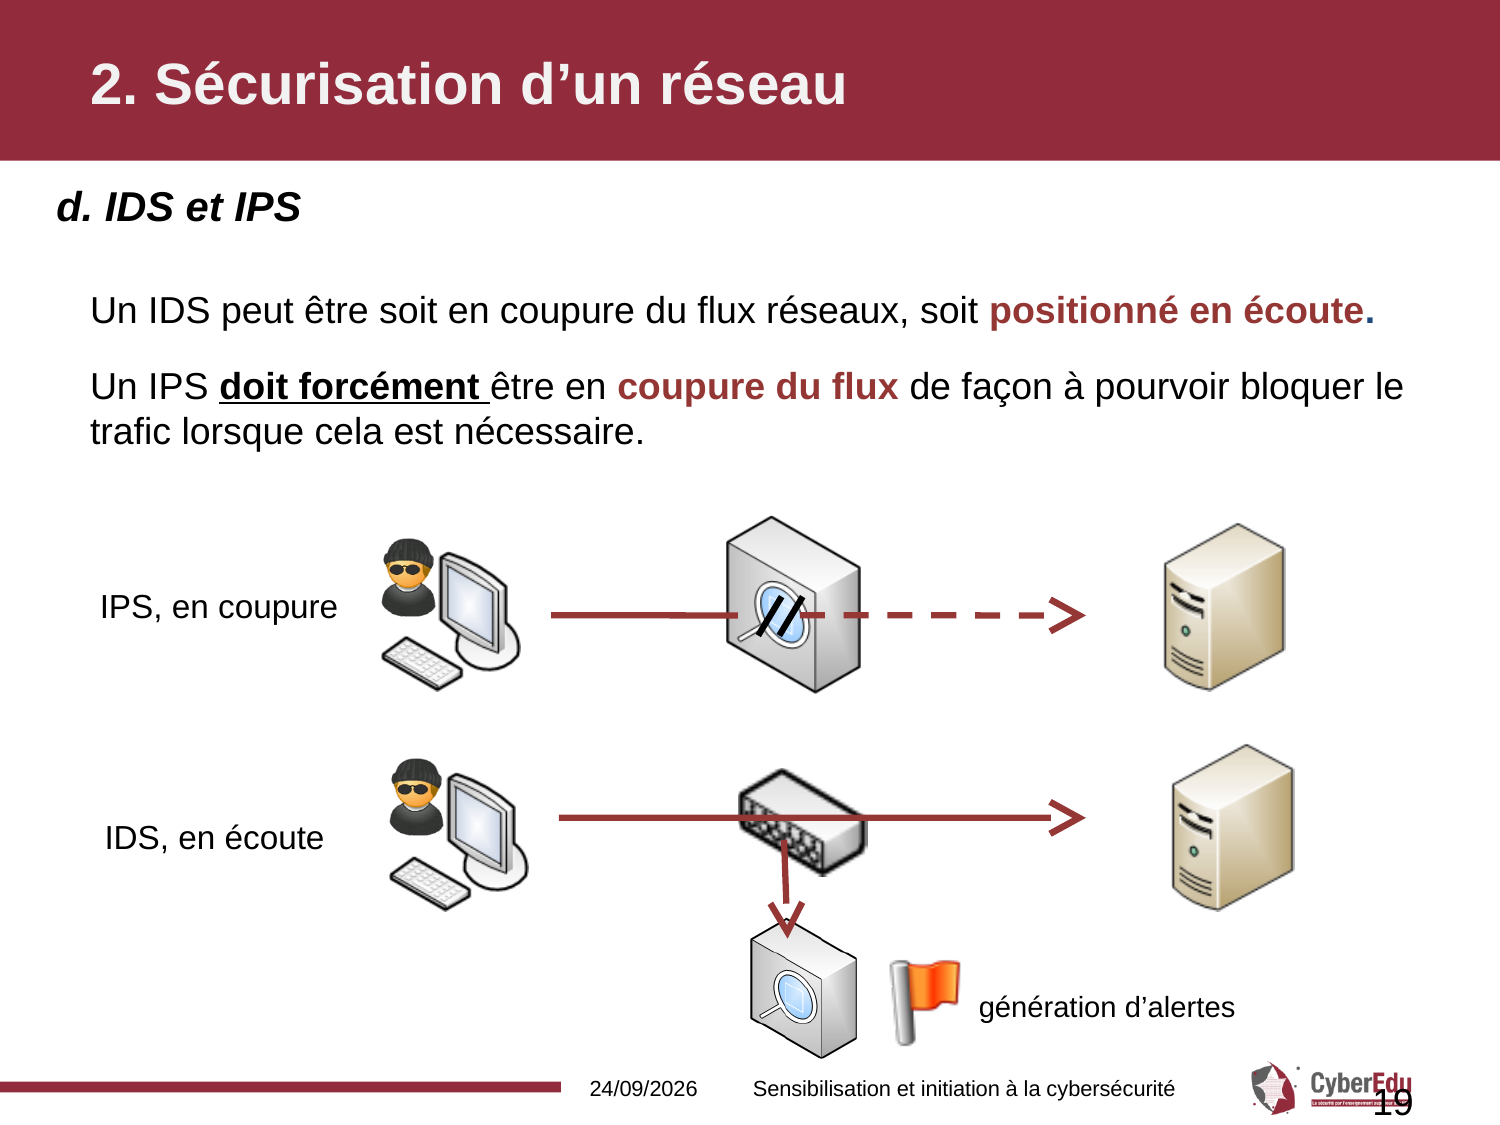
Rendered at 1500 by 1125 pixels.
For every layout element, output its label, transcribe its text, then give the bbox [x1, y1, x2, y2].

footer Sensibilisation et initiation à la cybersécurité [738, 1057, 1236, 1118]
title 2. Sécurisation d’un réseau [75, 1, 1425, 161]
picture [1163, 522, 1286, 692]
slide_number 15/11/2020 [561, 1057, 727, 1118]
picture [1171, 743, 1295, 912]
picture [376, 535, 521, 692]
picture [879, 957, 972, 1050]
picture [783, 917, 790, 923]
text_box génération d’alertes [972, 981, 1313, 1032]
picture [738, 768, 868, 814]
picture [1397, 1092, 1407, 1104]
picture [750, 917, 857, 1059]
picture [738, 821, 868, 877]
list Un IDS peut être soit en coupure du flux réseaux, soit positionné en écoute. Un IPS doit forcément être en coupure du flux de façon à pourvoir bloquer le trafic lorsque cela est nécessaire. [75, 278, 1425, 1035]
picture [384, 755, 529, 912]
picture [1246, 1060, 1412, 1115]
picture [726, 515, 861, 694]
text_box d. IDS et IPS [41, 172, 1471, 268]
text_box IPS, en coupure [85, 577, 371, 633]
text_box IDS, en écoute [89, 808, 374, 864]
